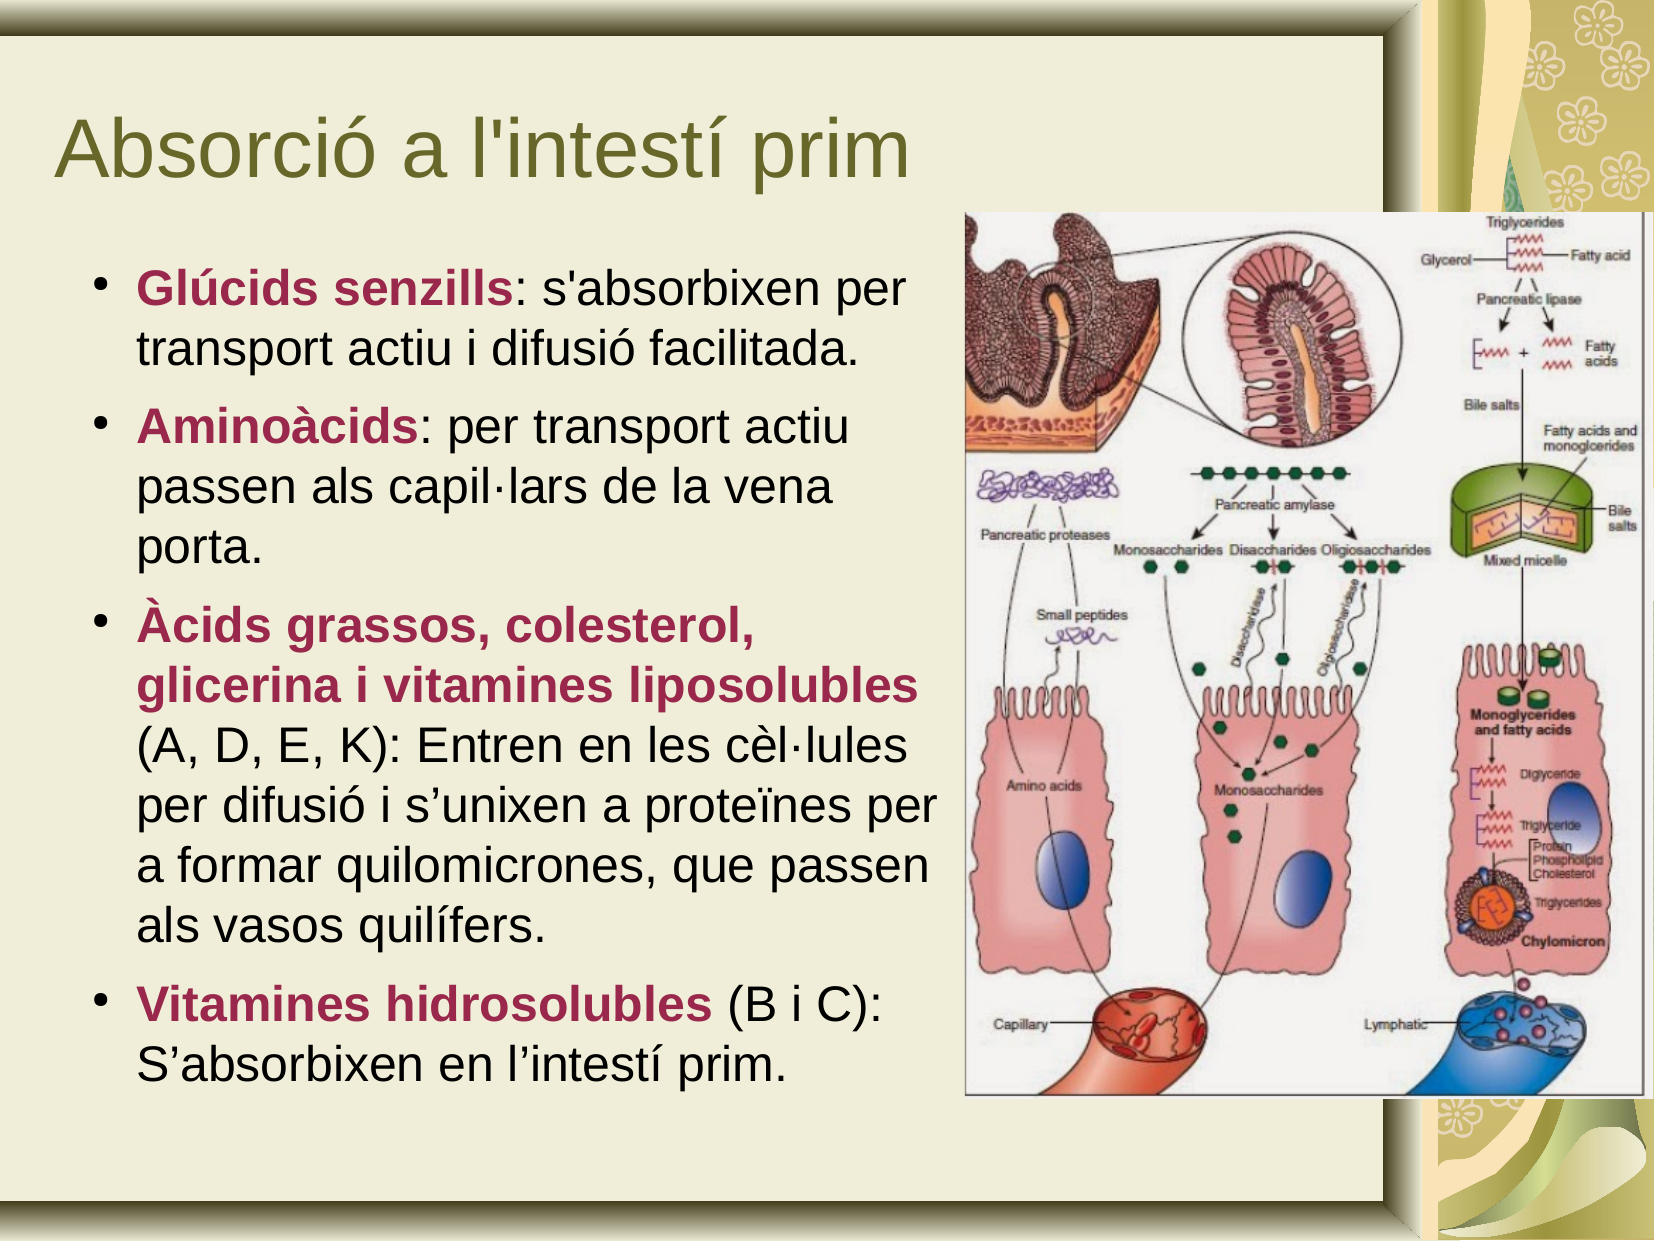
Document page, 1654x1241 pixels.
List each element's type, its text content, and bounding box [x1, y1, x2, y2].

picture [964, 156, 1654, 1099]
title Absorció a l'intestí prim [39, 6, 1392, 283]
list Glúcids senzills: s'absorbixen per transport actiu i difusió facilitada. Aminoàcids: per transport actiu passen als capil·lars de la vena porta. Àcids grassos, colesterol, glicerina i vitamines liposolubles (A, D, E, K): Entren en les cèl·lules per difusió i s’unixen a proteïnes per a formar quilomicrones, que passen als vasos quilífers. Vitamines hidrosolubles (B i C): S’absorbixen en l’intestí prim. [47, 247, 957, 1159]
